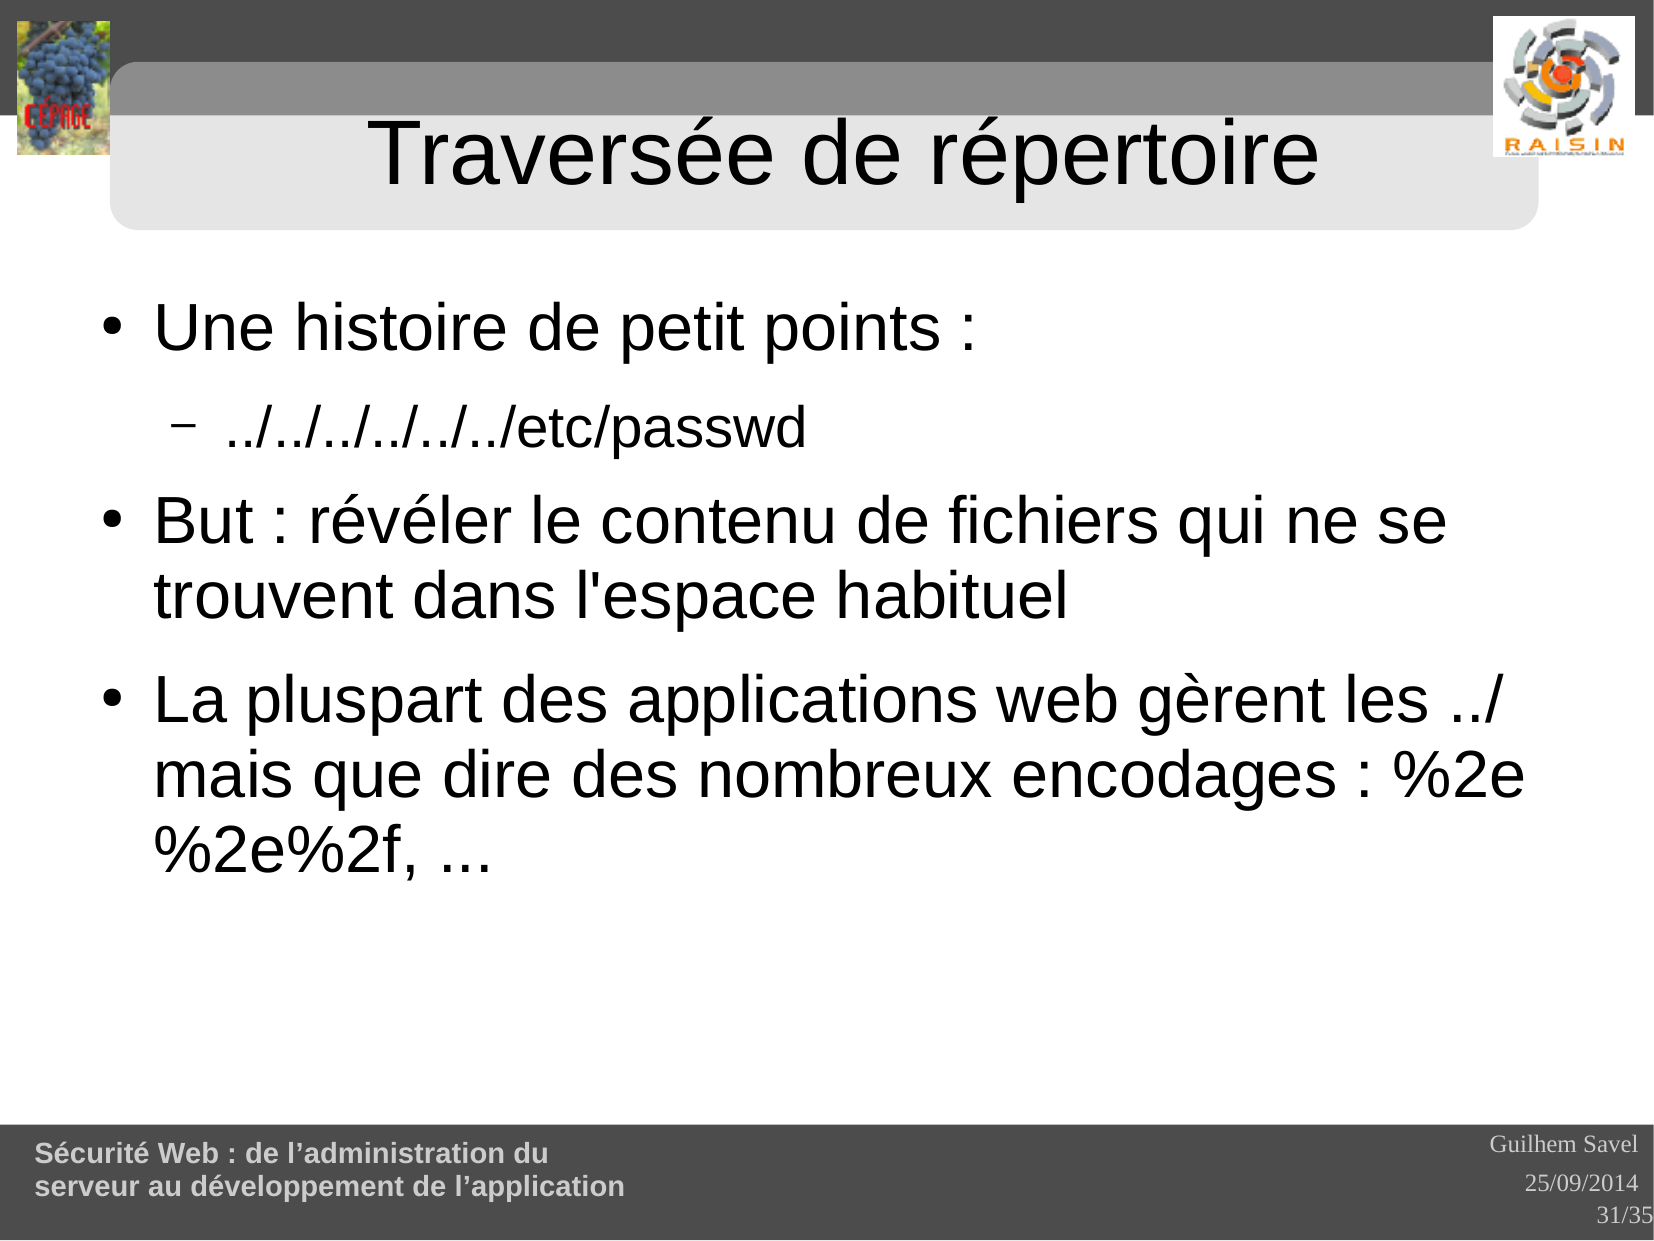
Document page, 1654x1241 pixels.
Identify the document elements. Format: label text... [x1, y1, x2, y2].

picture [1493, 16, 1635, 157]
picture [17, 21, 110, 155]
list Une histoire de petit points : ../../../../../../etc/passwd But : révéler le contenu de fichiers qui ne se trouvent dans l'espace habituel La pluspart des applications web gèrent les ../ mais que dire des nombreux encodages : %2e%2e%2f, ... [82, 290, 1571, 1010]
title Traversée de répertoire [82, 49, 1571, 257]
